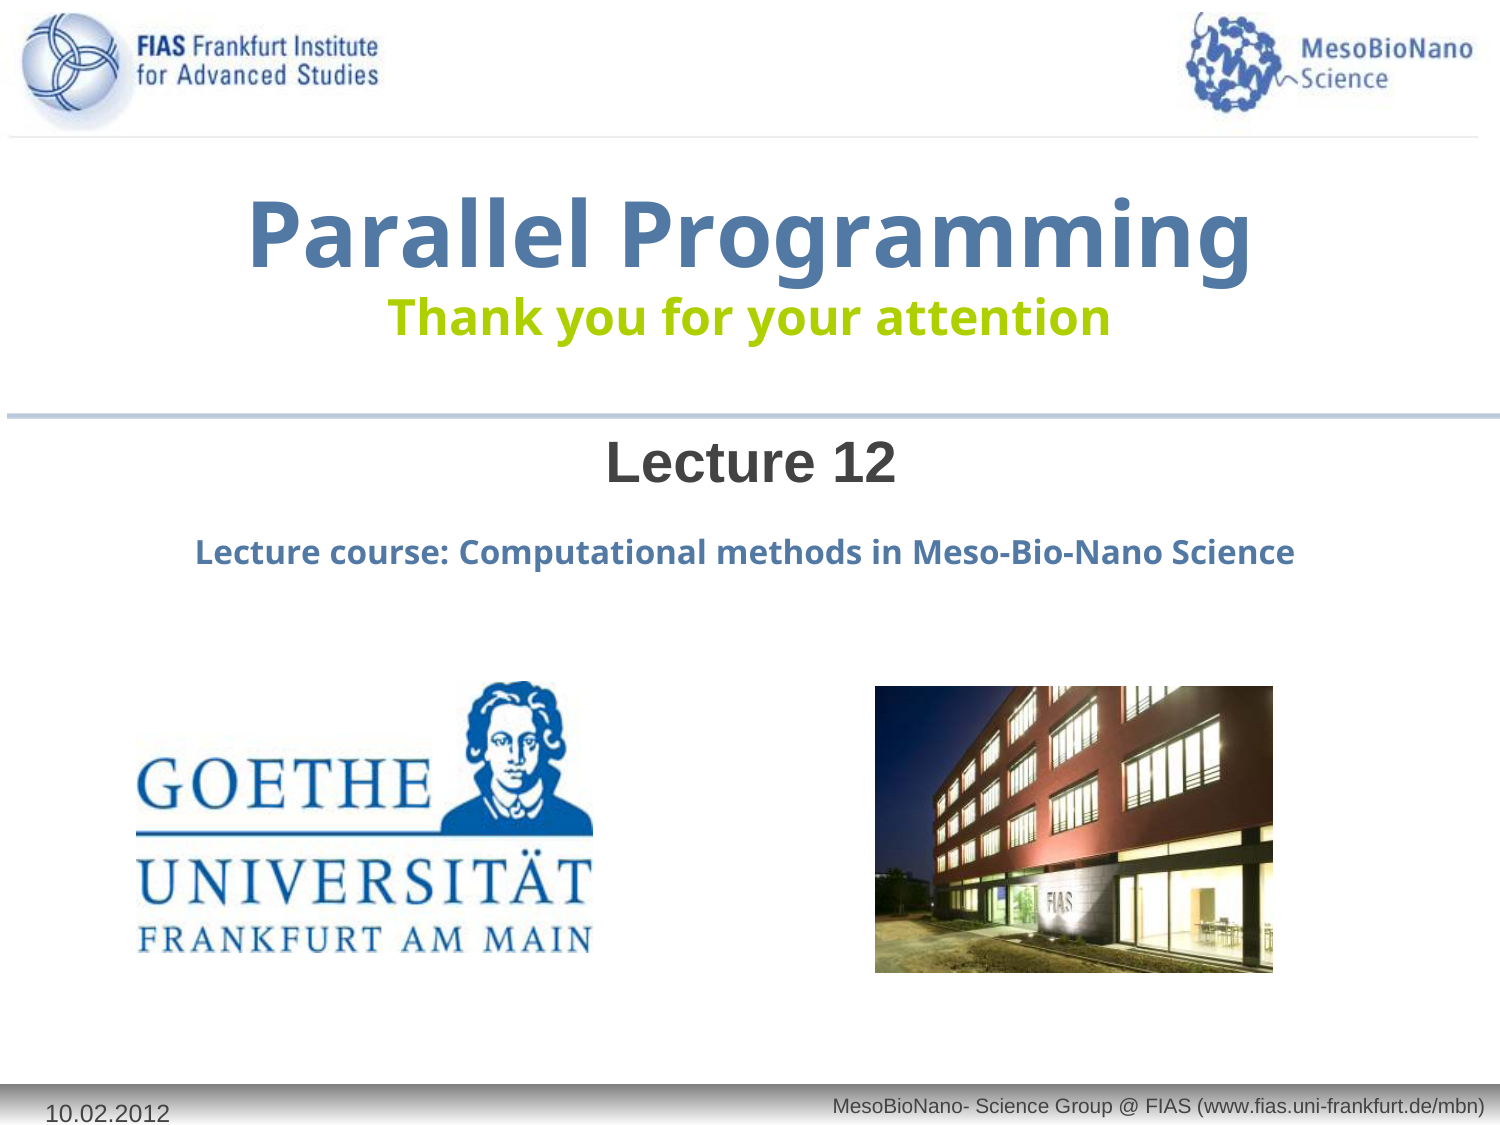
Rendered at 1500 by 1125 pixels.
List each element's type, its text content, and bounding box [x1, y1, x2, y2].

text_box Lecture course: Computational methods in Meso-Bio-Nano Science [0, 523, 1500, 584]
text_box 10.02.2012 [30, 1089, 381, 1125]
text_box Lecture 12 [0, 417, 1500, 523]
picture [136, 681, 593, 953]
picture [875, 686, 1273, 973]
picture [0, 12, 1500, 141]
text_box Parallel Programming Thank you for your attention [0, 168, 1500, 414]
